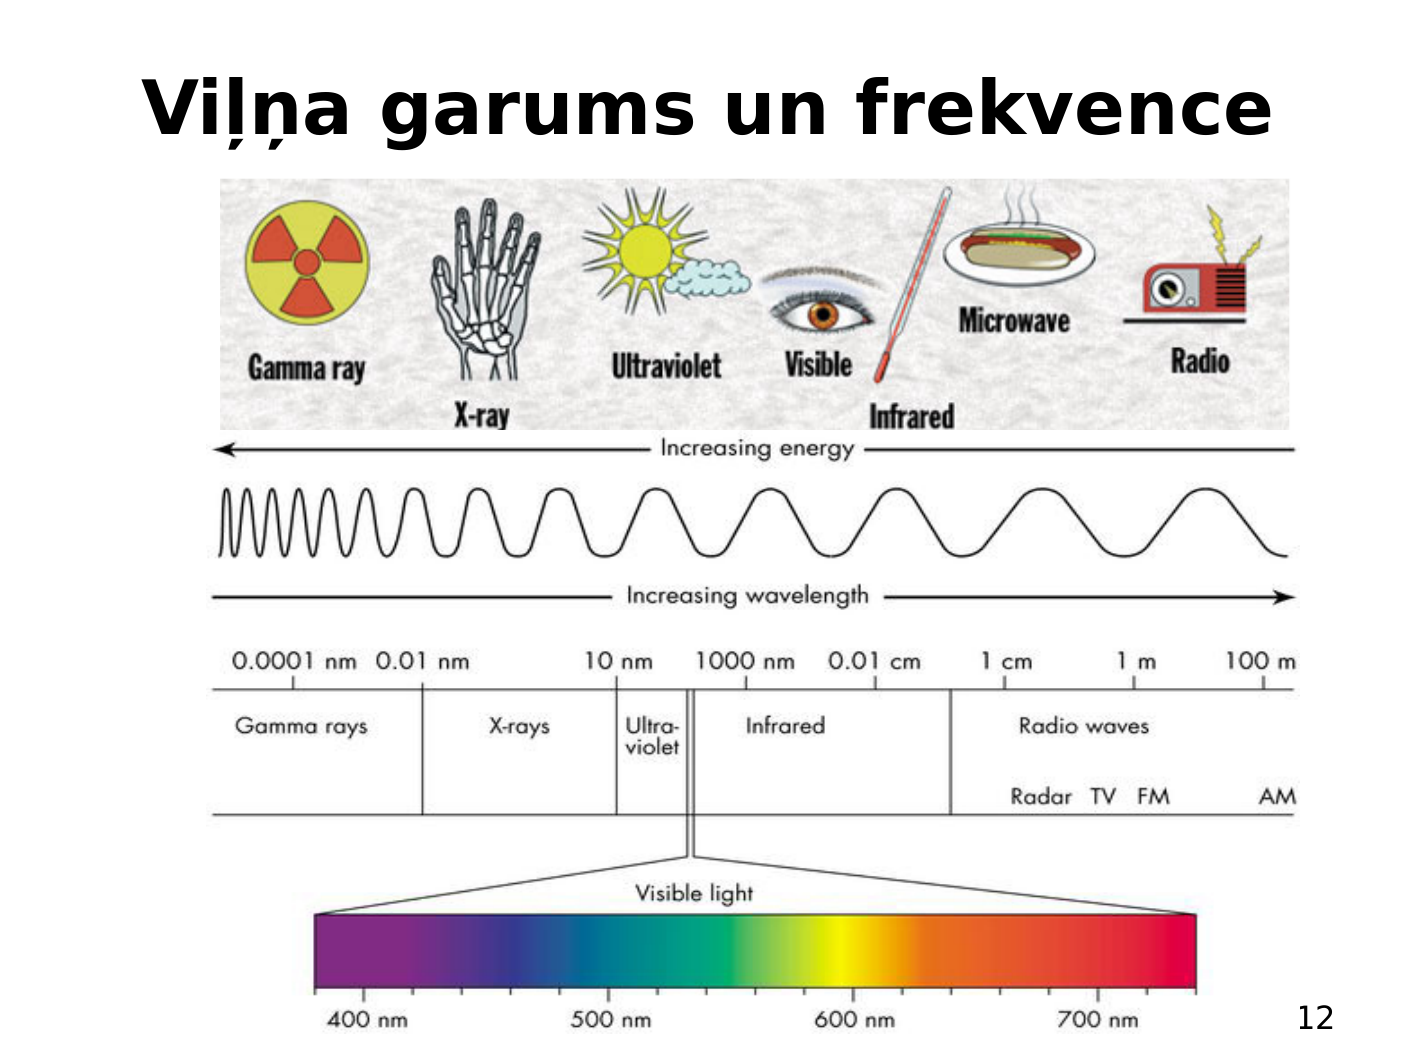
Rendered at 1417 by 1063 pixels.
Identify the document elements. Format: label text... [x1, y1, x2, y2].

picture [206, 177, 1300, 1034]
title Viļņa garums un frekvence [70, 42, 1346, 168]
